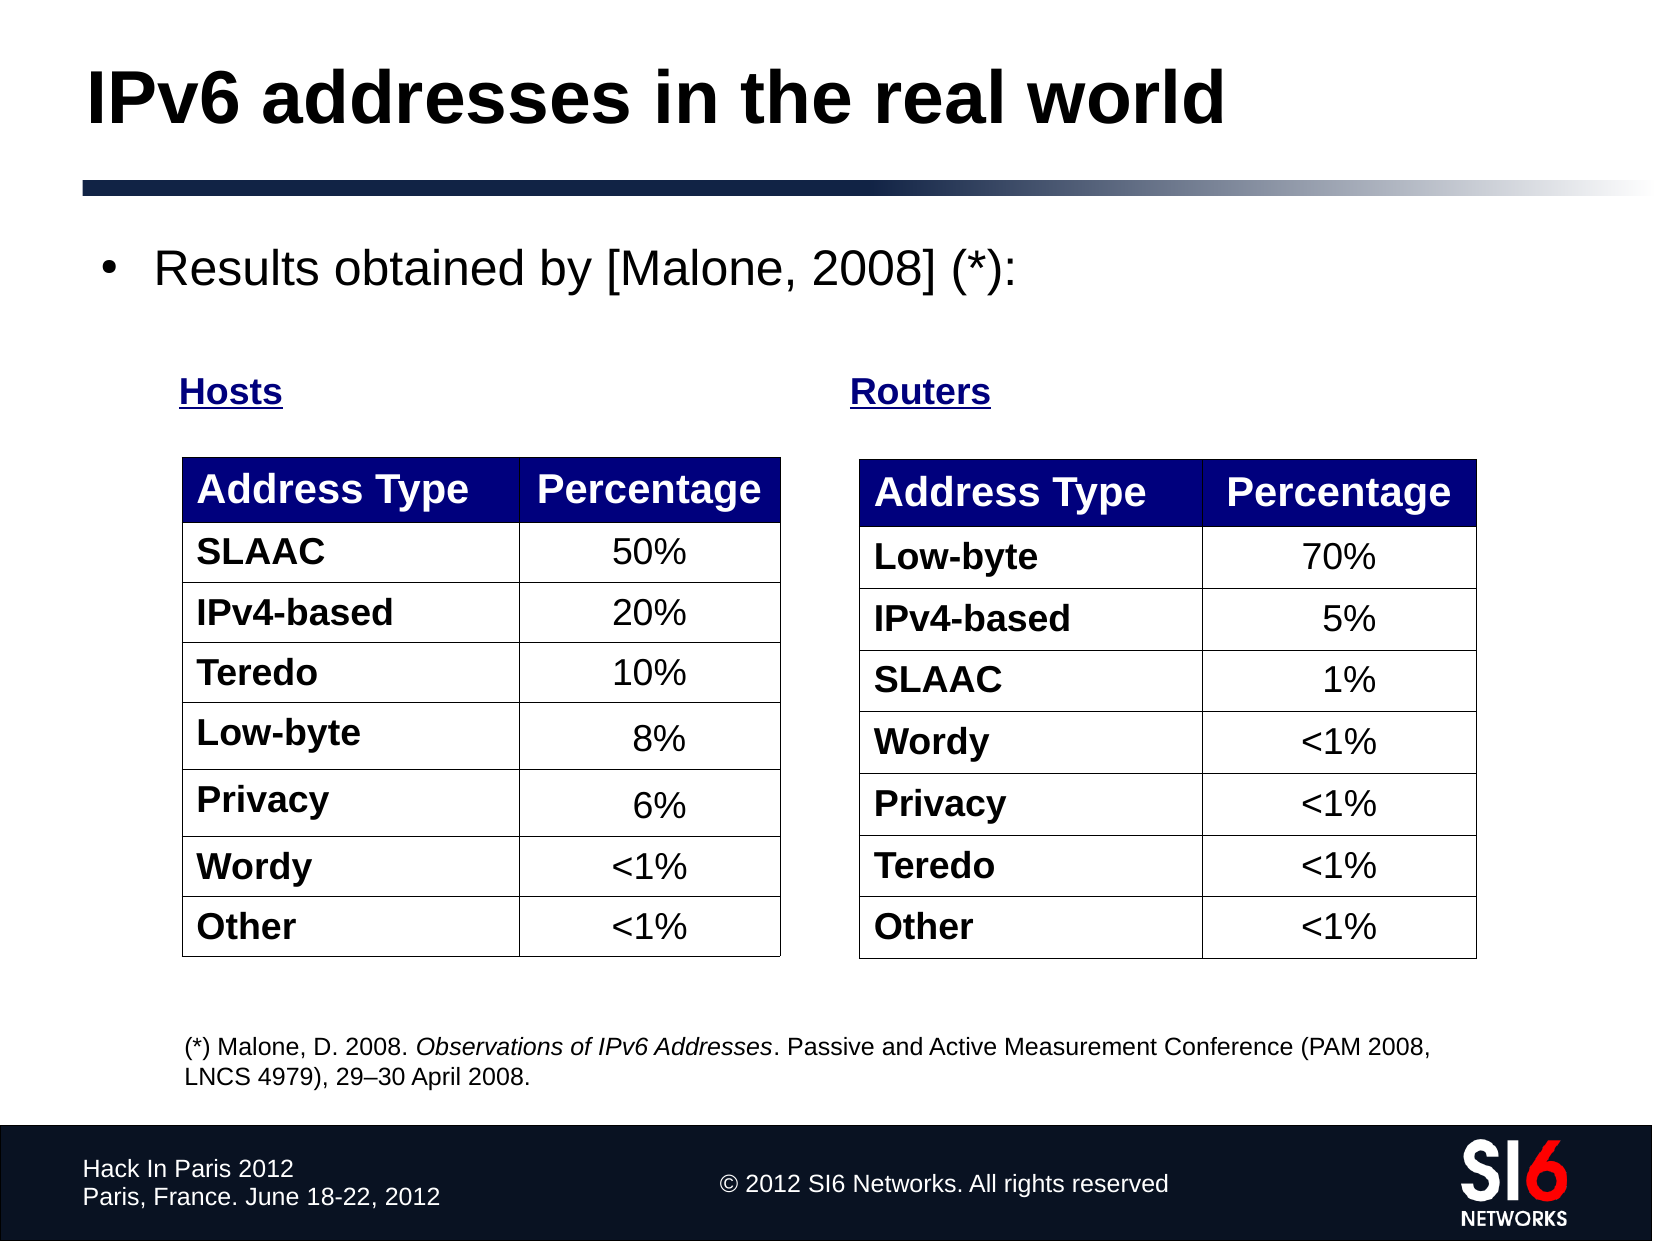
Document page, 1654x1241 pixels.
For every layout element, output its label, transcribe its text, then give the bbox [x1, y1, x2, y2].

table_cell Wordy [860, 712, 1202, 773]
table_cell 6% [520, 770, 780, 836]
table_cell Other [860, 897, 1202, 958]
table_cell <1% [1203, 897, 1476, 958]
table_cell IPv4-based [860, 589, 1202, 650]
table_cell 50% [520, 523, 780, 582]
table_header Percentage [520, 458, 780, 522]
table_cell <1% [1203, 774, 1476, 835]
table_cell SLAAC [860, 651, 1202, 711]
table_header Address Type [860, 460, 1202, 526]
table_cell 70% [1203, 527, 1476, 588]
text_box Hosts Routers [80, 359, 1155, 421]
table_cell Teredo [183, 643, 519, 702]
table_cell IPv4-based [183, 583, 519, 642]
table_cell 5% [1203, 589, 1476, 650]
table_cell Other [183, 897, 519, 956]
table_cell Privacy [860, 774, 1202, 835]
table_cell 20% [520, 583, 780, 642]
table_cell 10% [520, 643, 780, 702]
table_cell Low-byte [183, 703, 519, 769]
table_cell 8% [520, 703, 780, 769]
table_cell 1% [1203, 651, 1476, 711]
table_cell <1% [520, 837, 780, 896]
table_cell SLAAC [183, 523, 519, 582]
list Results obtained by [Malone, 2008] (*): [82, 240, 1571, 316]
table_cell <1% [1203, 836, 1476, 896]
table_cell <1% [1203, 712, 1476, 773]
picture [1461, 1139, 1567, 1226]
table_cell Teredo [860, 836, 1202, 896]
table_header Percentage [1203, 460, 1476, 526]
table_cell Low-byte [860, 527, 1202, 588]
table_cell Privacy [183, 770, 519, 836]
table_cell Wordy [183, 837, 519, 896]
table_cell <1% [520, 897, 780, 956]
title IPv6 addresses in the real world [86, 30, 1576, 166]
text_box (*) Malone, D. 2008. Observations of IPv6 Addresses. Passive and Active Measurement Conference (PAM 2008, LNCS 4979), 29–30 April 2008. [169, 1023, 1484, 1099]
table_header Address Type [183, 458, 519, 522]
